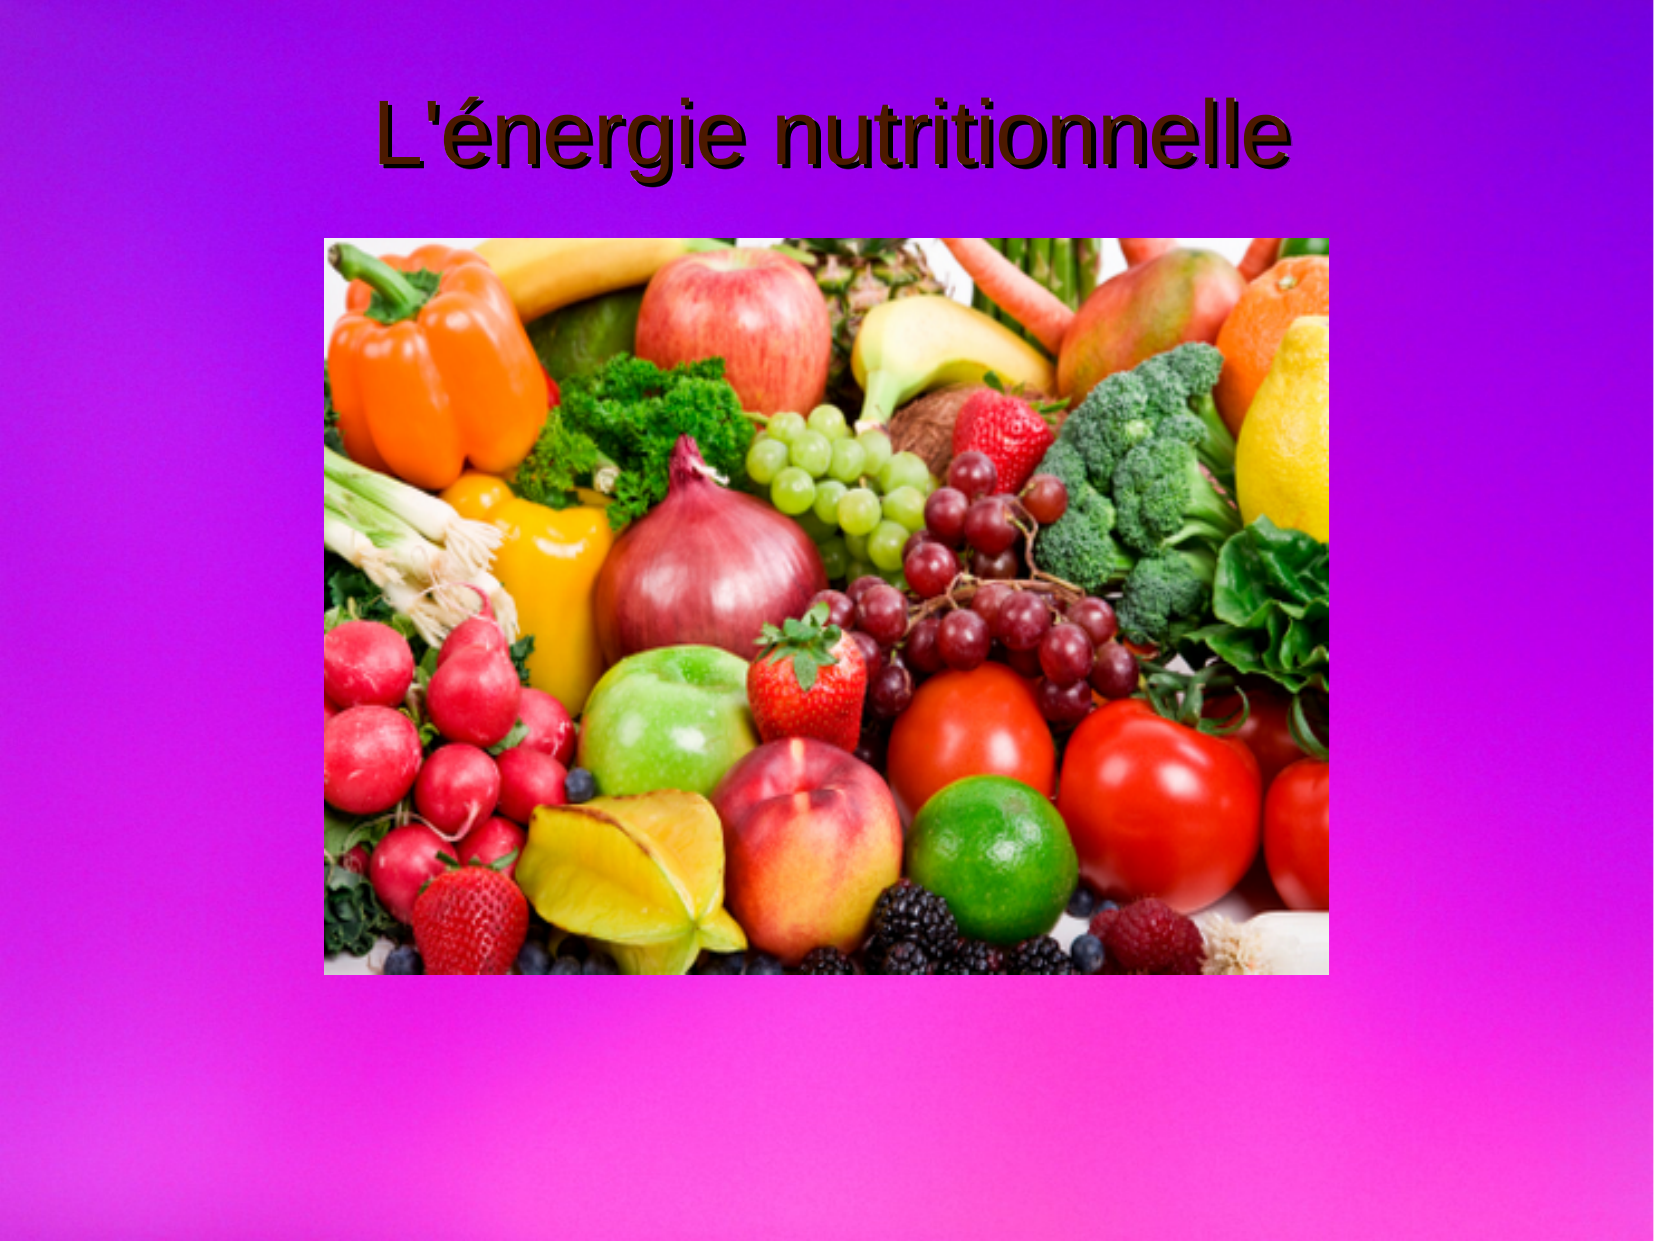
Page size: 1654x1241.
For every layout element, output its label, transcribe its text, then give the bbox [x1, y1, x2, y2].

title L'énergie nutritionnelle [88, 29, 1577, 237]
picture [0, 0, 1654, 1241]
